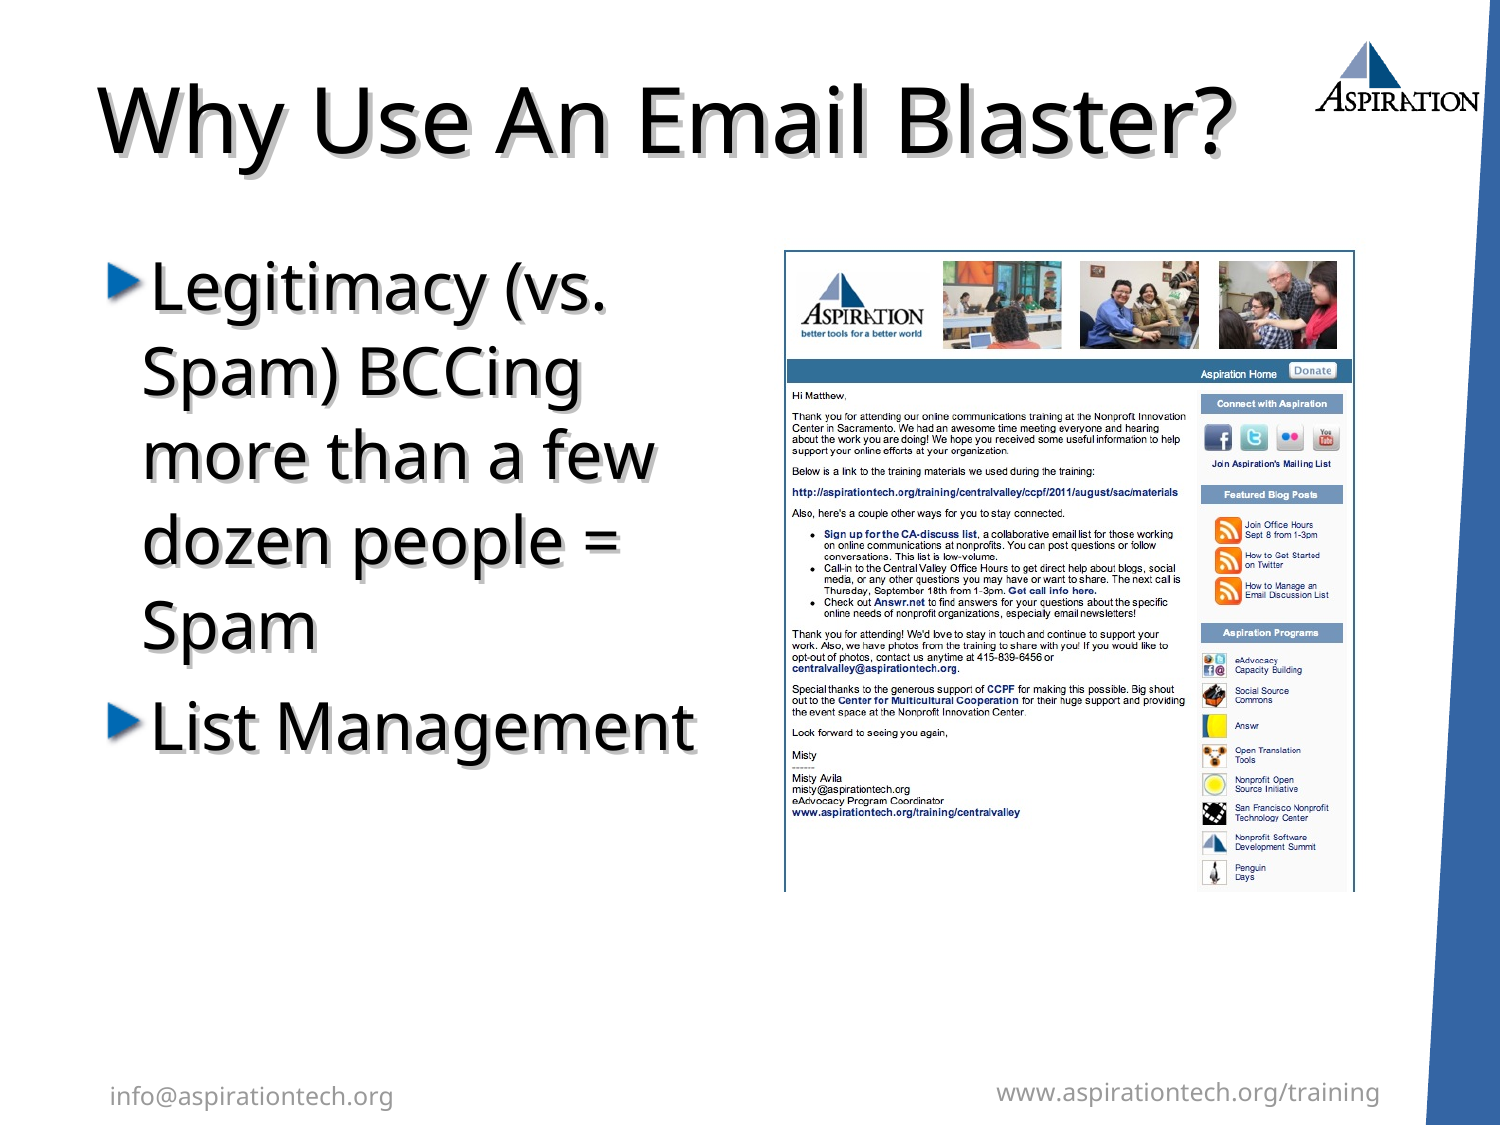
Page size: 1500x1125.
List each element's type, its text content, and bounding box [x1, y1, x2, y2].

title Why Use An Email Blaster? [49, 19, 1284, 206]
picture [774, 238, 1366, 892]
picture [1315, 41, 1480, 120]
list Legitimacy (vs. Spam) BCCing more than a few dozen people = Spam List Management [49, 238, 732, 892]
